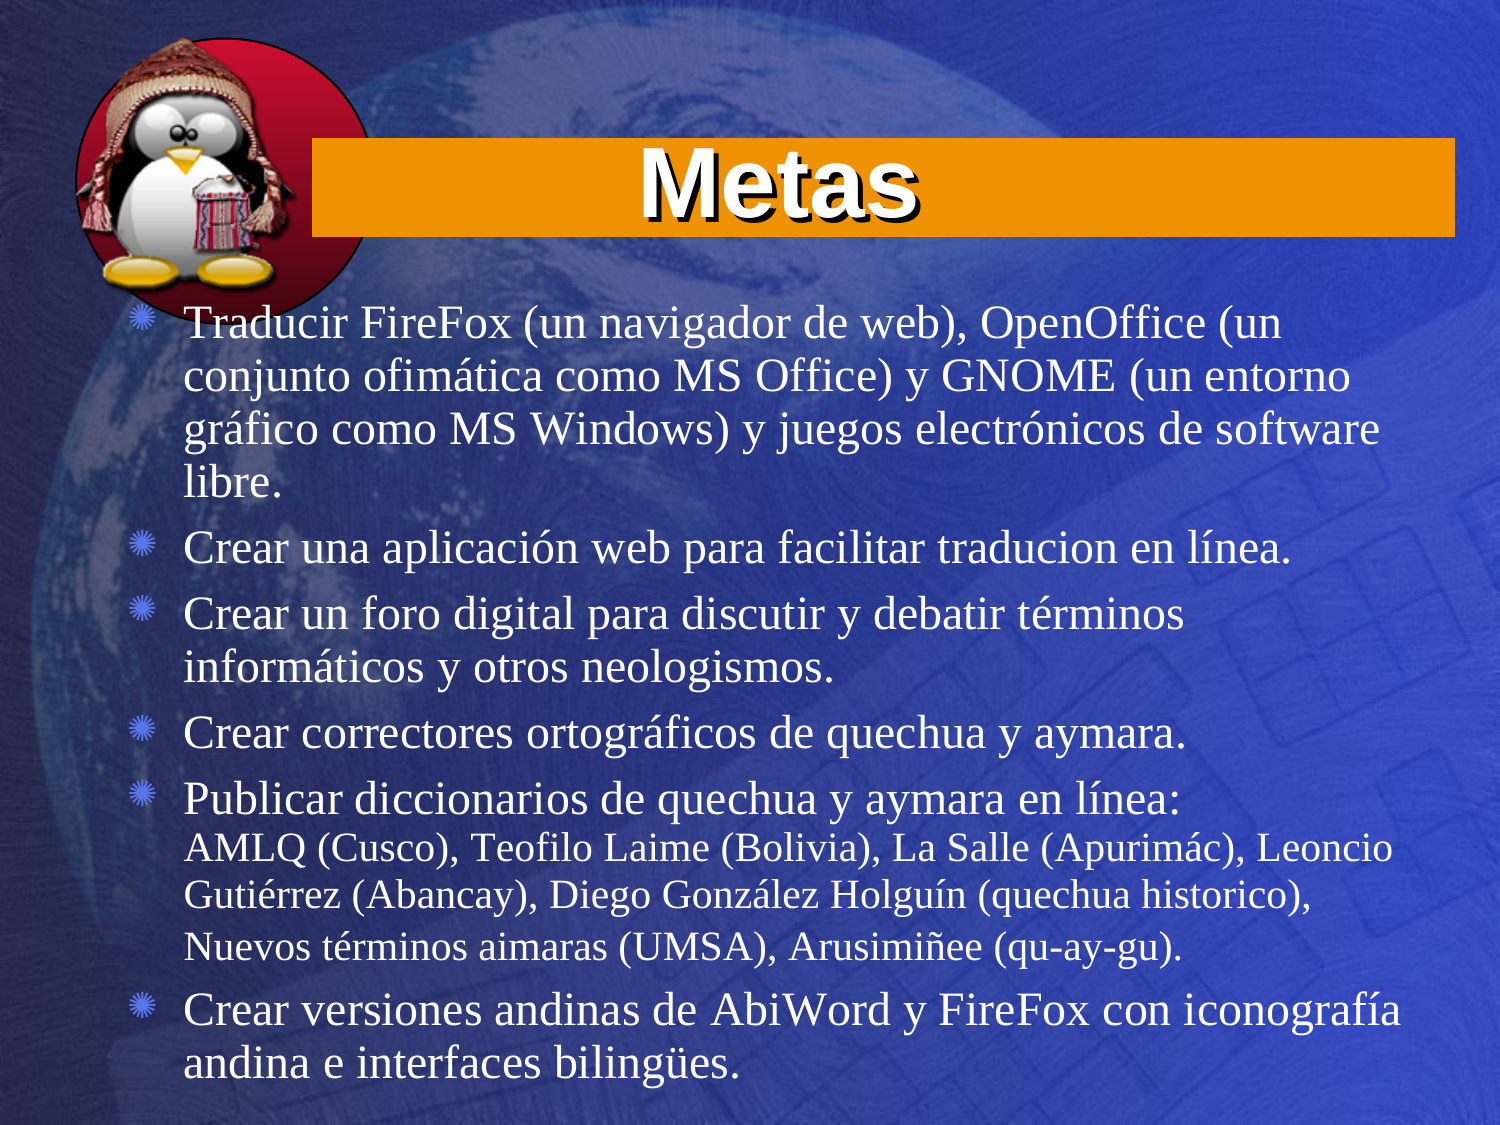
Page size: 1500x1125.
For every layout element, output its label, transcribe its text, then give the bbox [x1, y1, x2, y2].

text_box Metas [637, 129, 1454, 246]
picture [0, 0, 1500, 1125]
text_box Traducir FireFox (un navigador de web), OpenOffice (un conjunto ofimática como MS Office) y GNOME (un entorno gráfico como MS Windows) y juegos electrónicos de software libre. Crear una aplicación web para facilitar traducion en línea. Crear un foro digital para discutir y debatir términos informáticos y otros neologismos. Crear correctores ortográficos de quechua y aymara. Publicar diccionarios de quechua y aymara en línea: AMLQ (Cusco), Teofilo Laime (Bolivia), La Salle (Apurimác), Leoncio Gutiérrez (Abancay), Diego González Holguín (quechua historico), Nuevos términos aimaras (UMSA), Arusimiñee (qu-ay-gu). Crear versiones andinas de AbiWord y FireFox con iconografía andina e interfaces bilingües. [112, 288, 1425, 1114]
